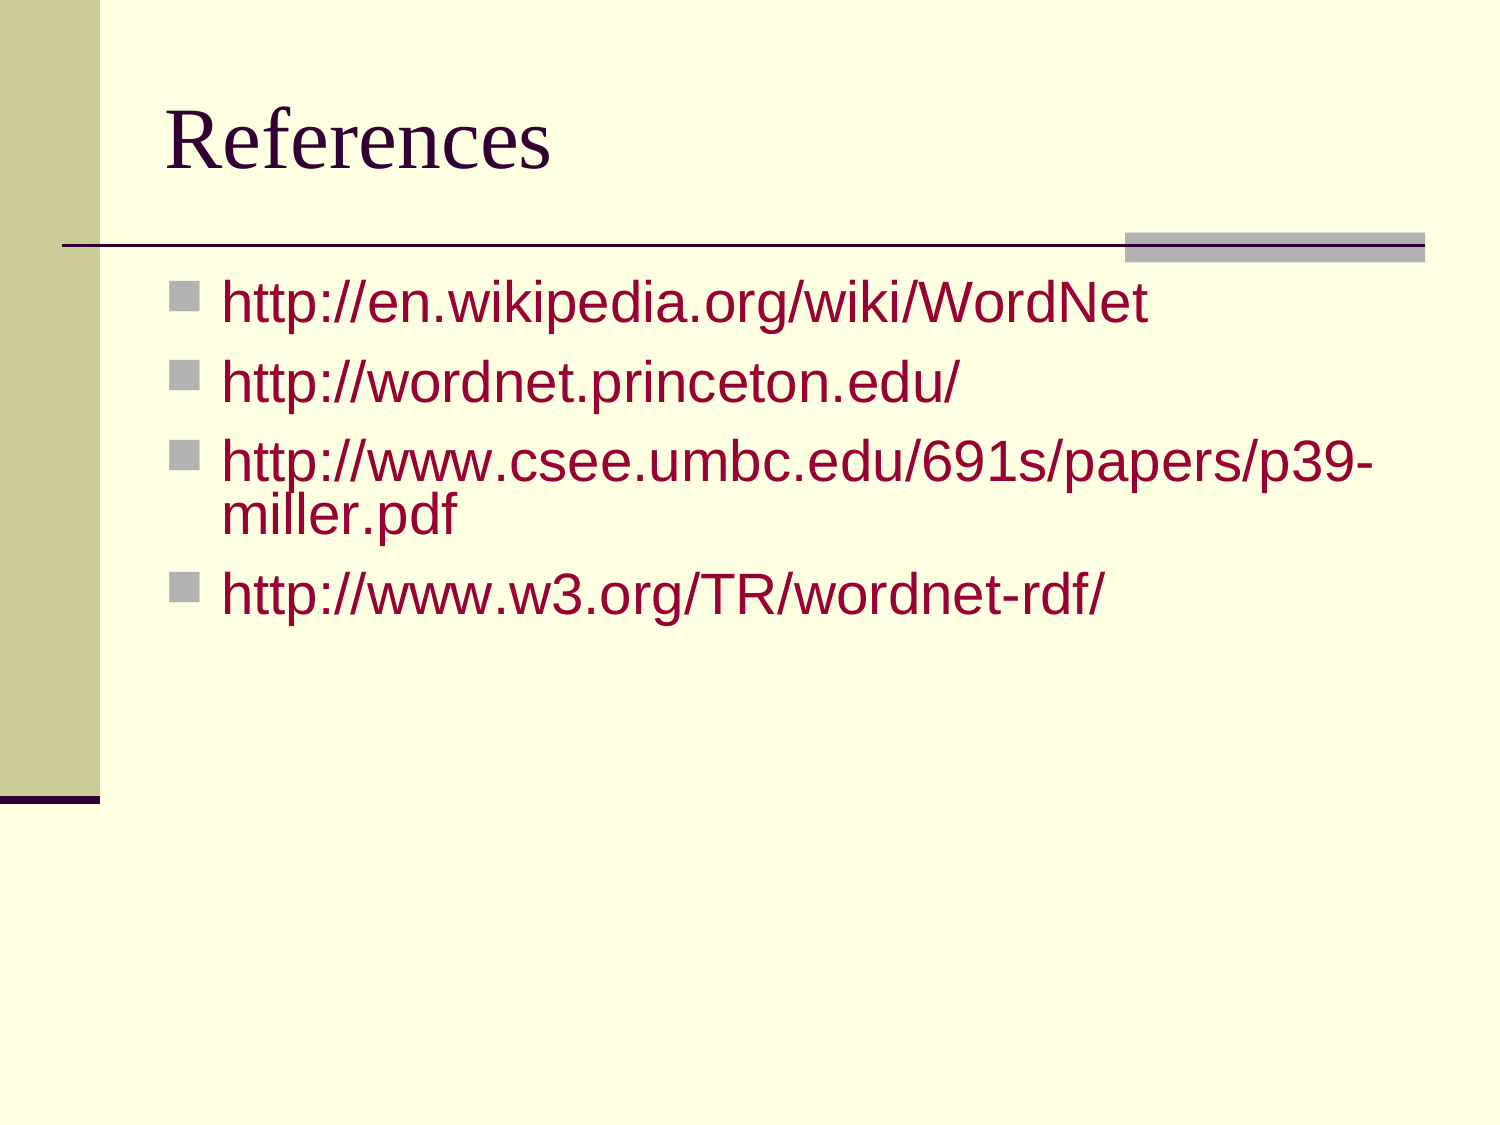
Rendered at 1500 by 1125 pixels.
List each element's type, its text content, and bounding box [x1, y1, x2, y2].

list http://en.wikipedia.org/wiki/WordNet http://wordnet.princeton.edu/ http://www.csee.umbc.edu/691s/papers/p39-miller.pdf http://www.w3.org/TR/wordnet-rdf/ [150, 262, 1426, 1006]
title References [150, 45, 1426, 234]
